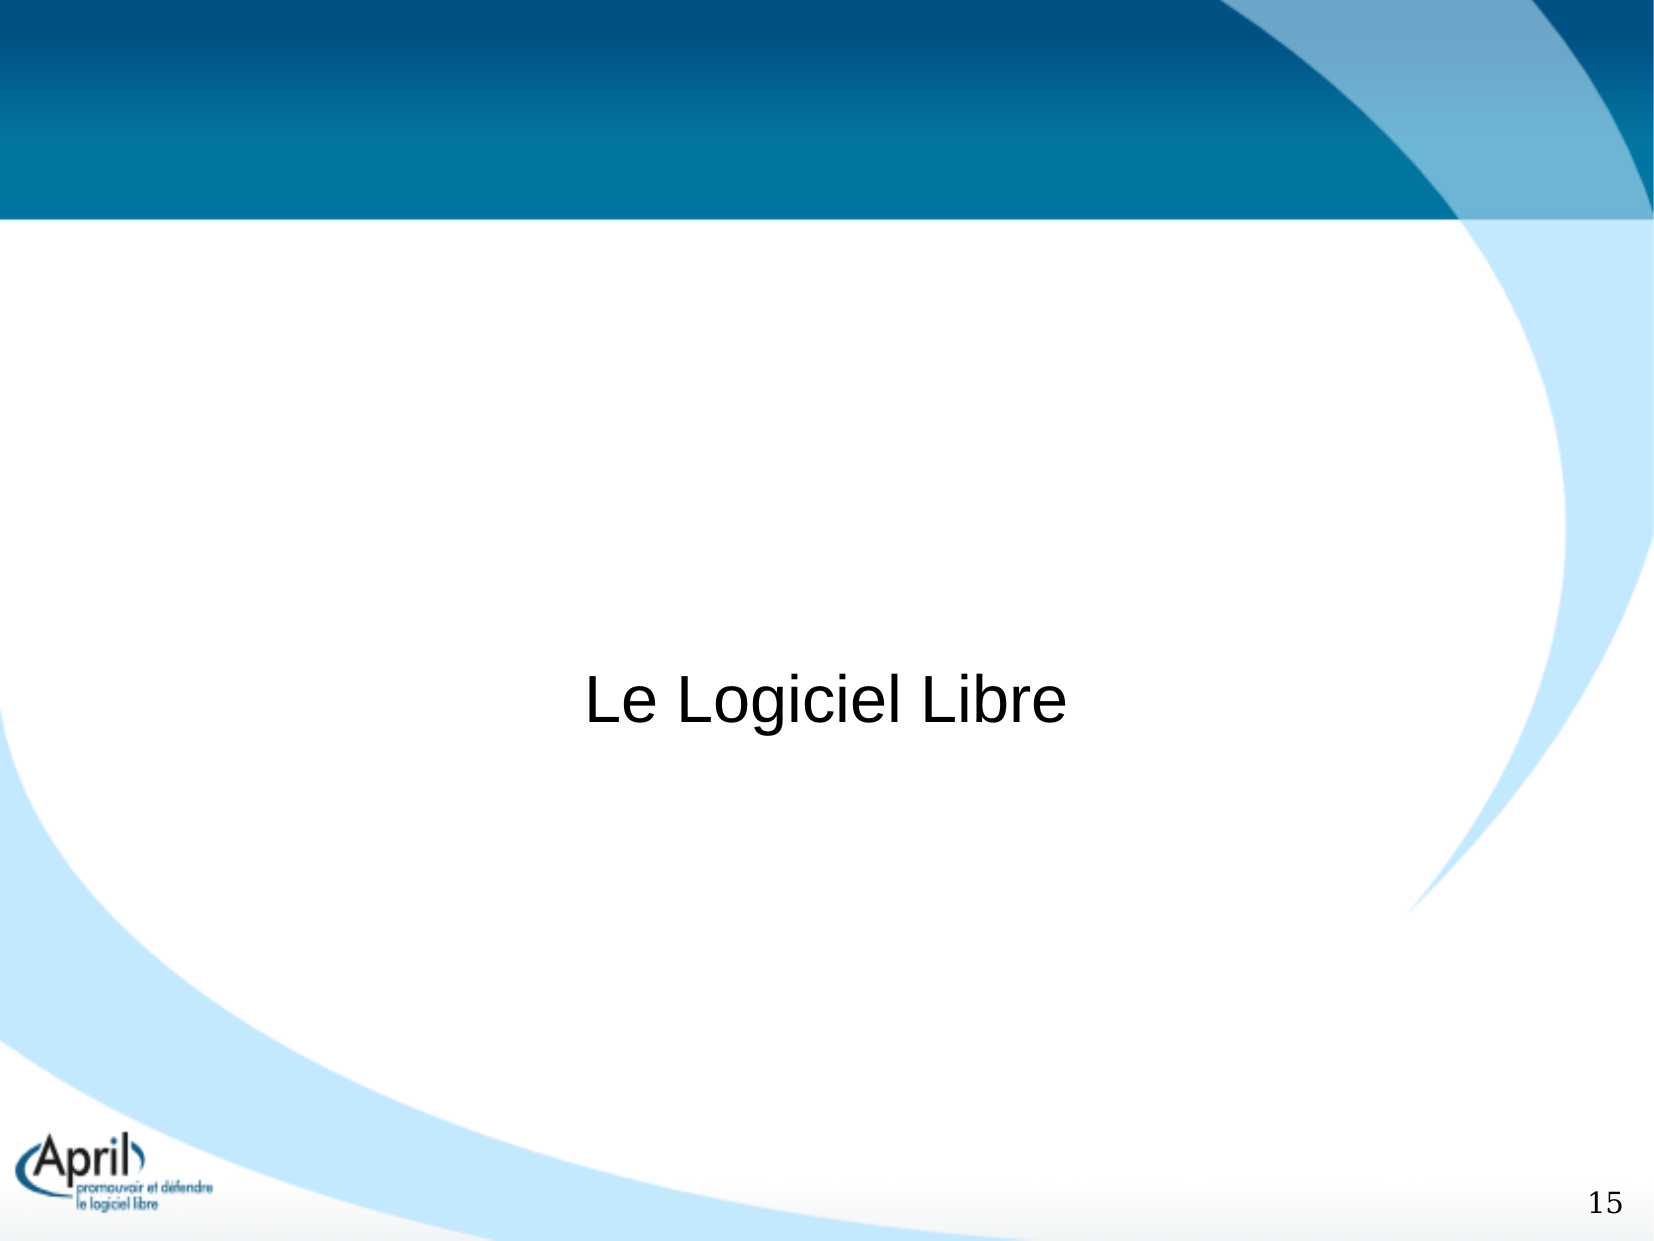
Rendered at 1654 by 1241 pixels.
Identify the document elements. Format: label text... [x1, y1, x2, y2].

picture [0, 0, 1654, 1241]
subtitle Le Logiciel Libre [82, 297, 1571, 1102]
title [76, 7, 1565, 200]
